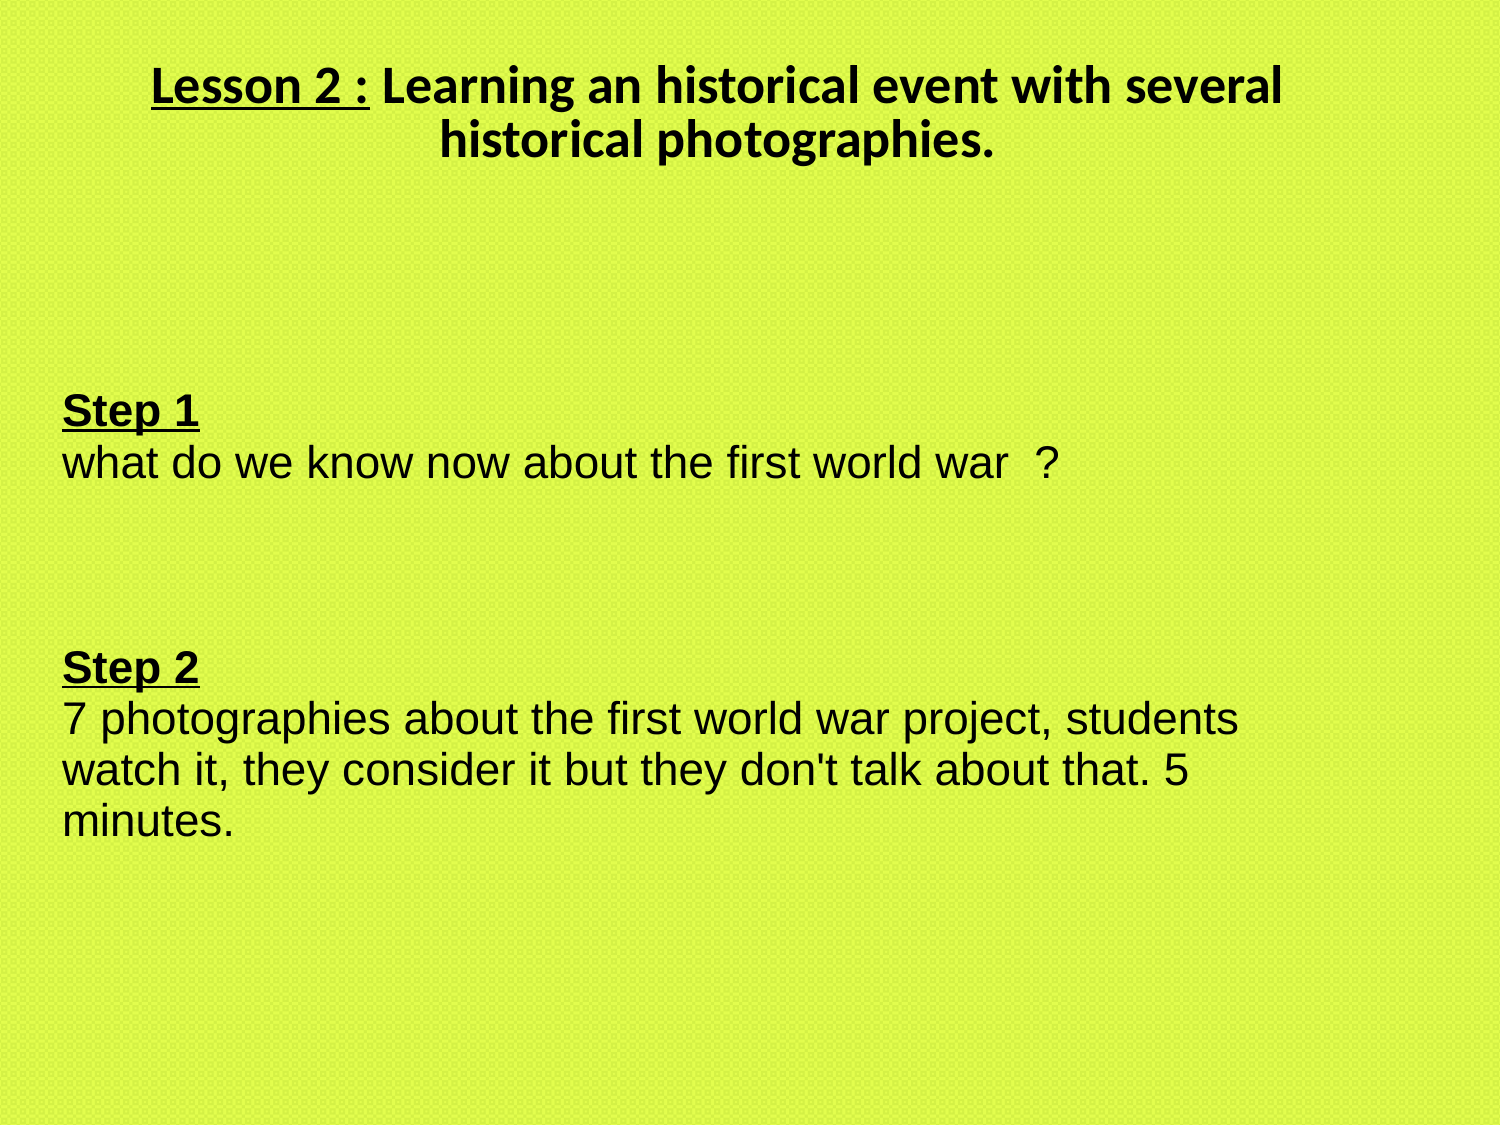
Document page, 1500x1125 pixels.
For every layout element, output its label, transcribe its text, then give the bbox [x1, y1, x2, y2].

text_box Step 1 what do we know now about the first world war ? Step 2 7 photographies about the first world war project, students watch it, they consider it but they don't talk about that. 5 minutes. [47, 377, 1359, 888]
title Lesson 2 : Learning an historical event with several historical photographies. [47, 0, 1390, 277]
picture [0, 0, 1500, 1125]
